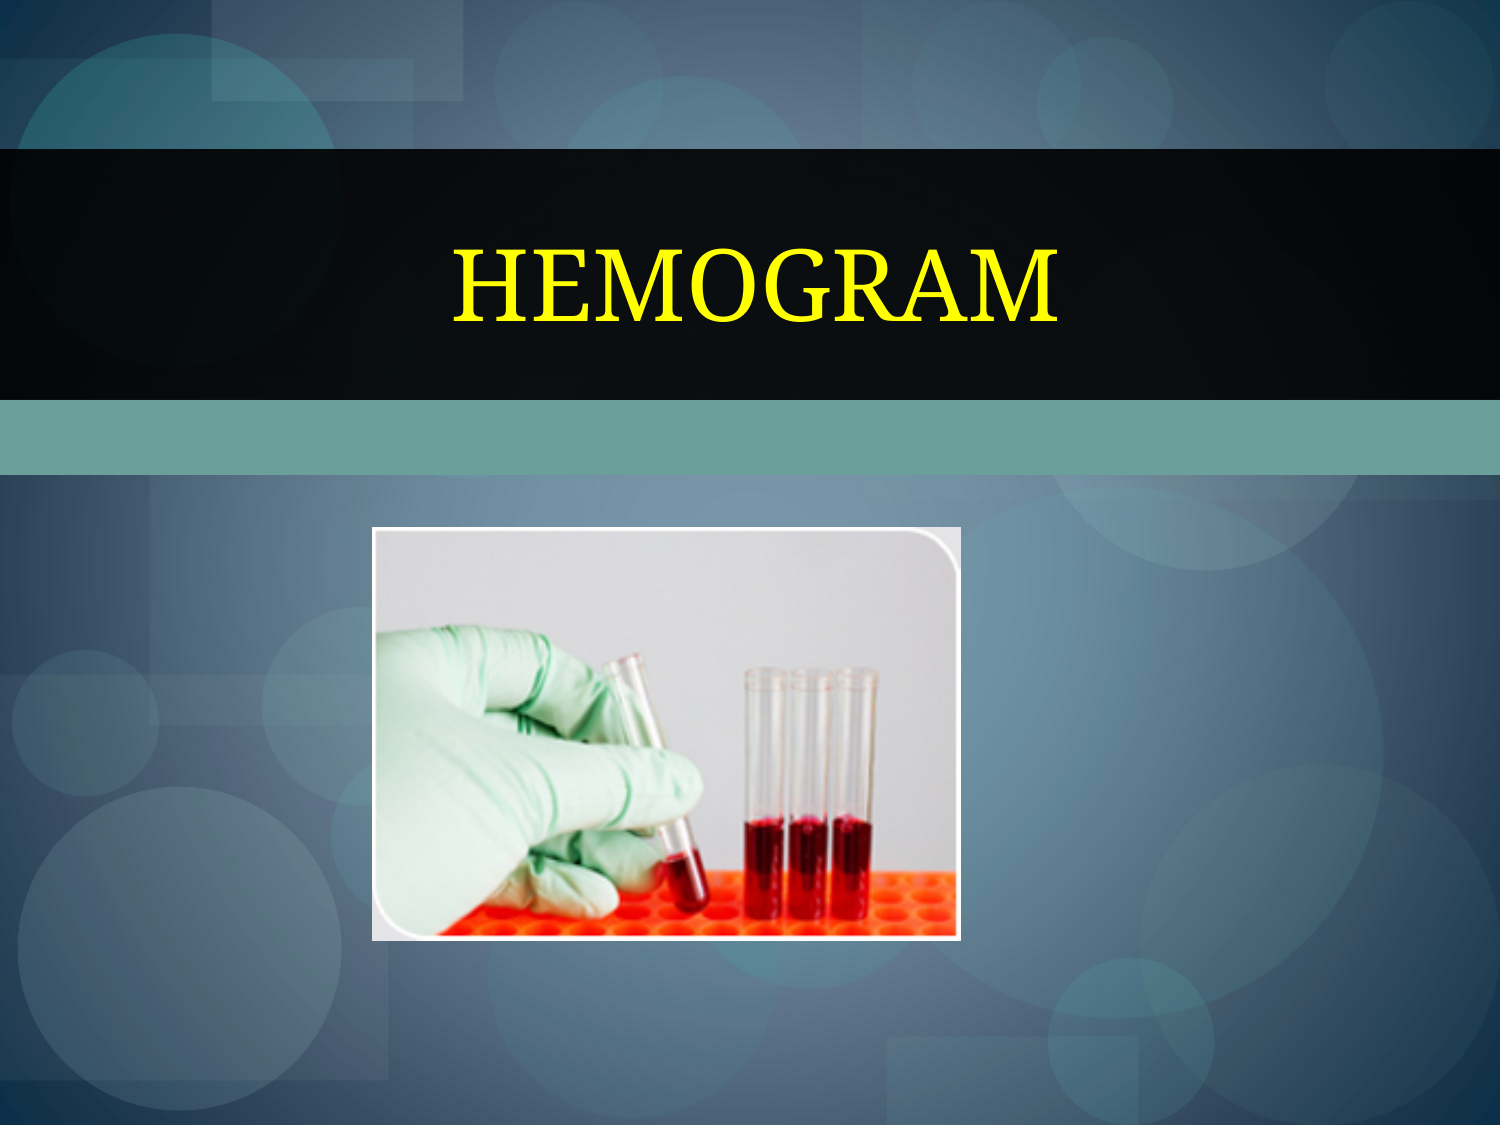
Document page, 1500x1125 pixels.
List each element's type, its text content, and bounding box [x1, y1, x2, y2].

text_box HEMOGRAM [74, 174, 1438, 388]
picture [0, 0, 1500, 1125]
